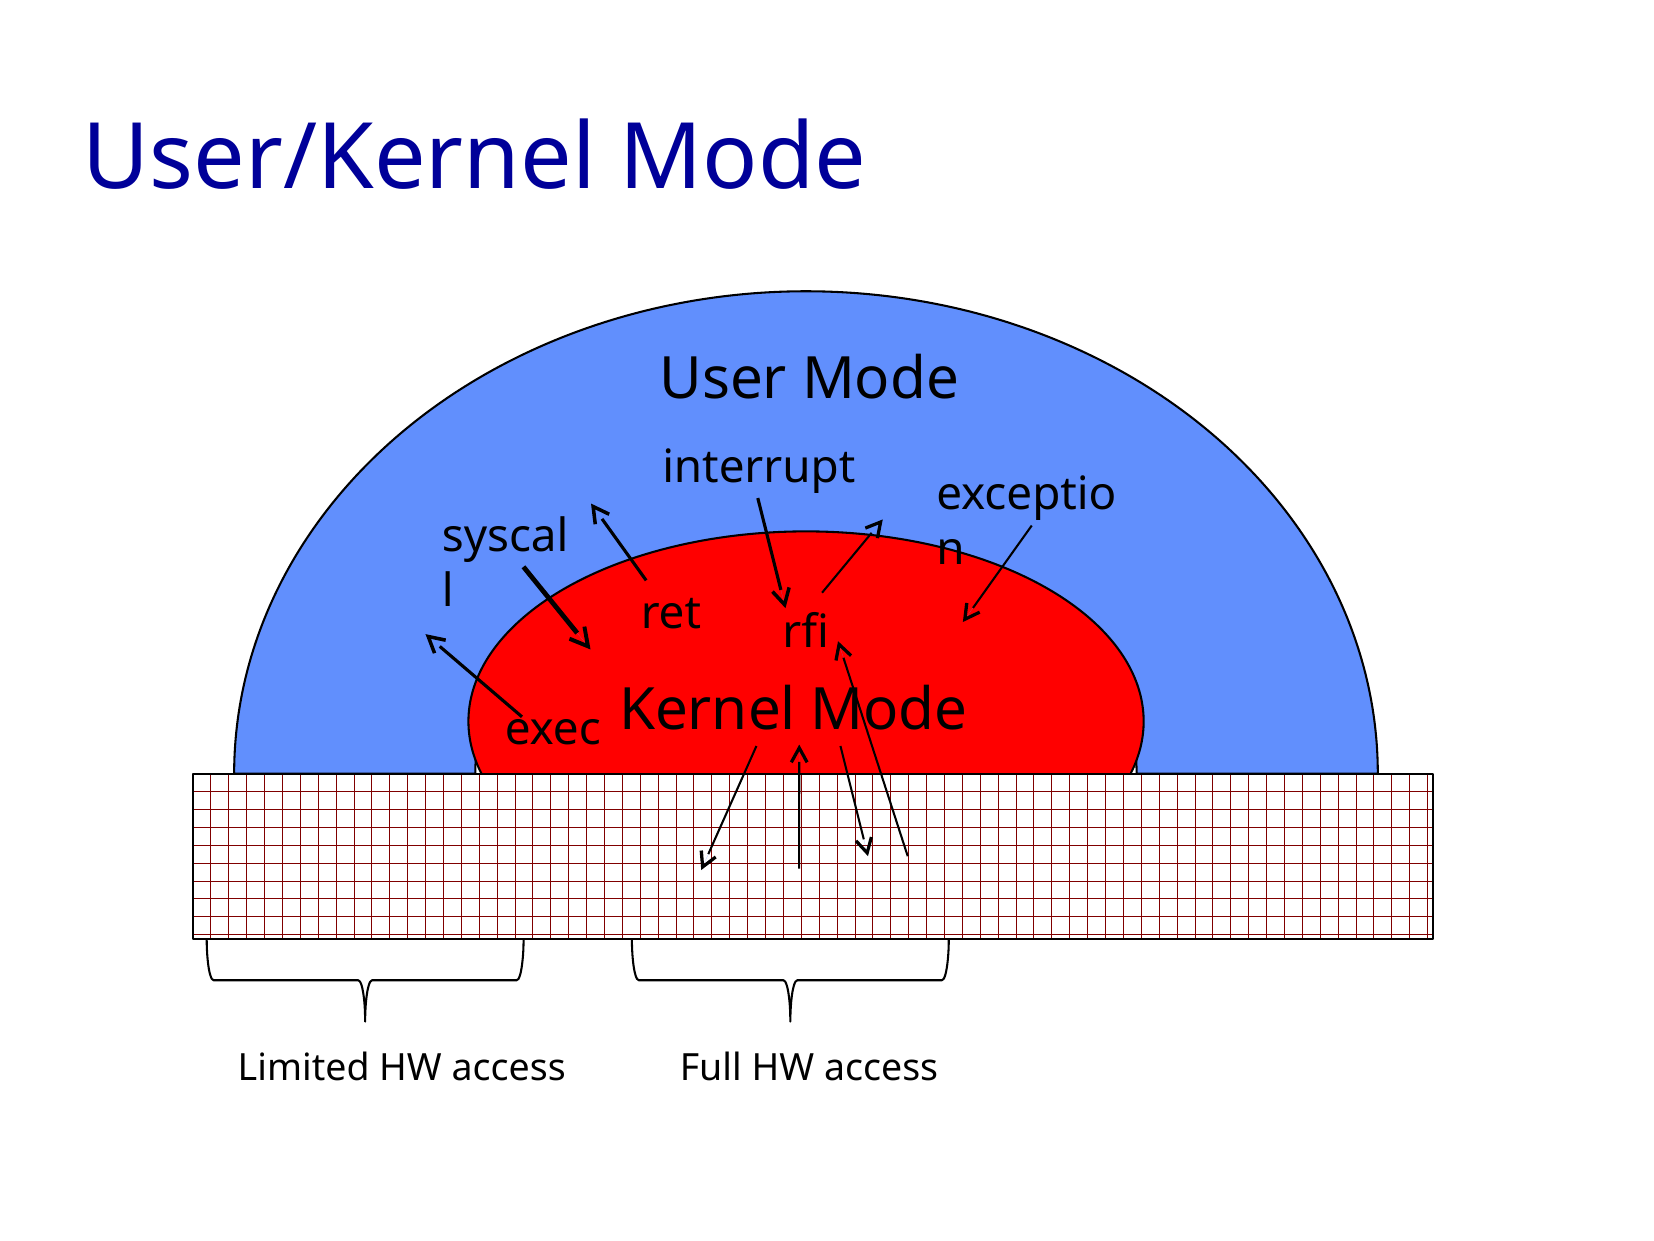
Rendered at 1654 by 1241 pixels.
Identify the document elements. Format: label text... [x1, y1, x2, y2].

text_box Kernel Mode [604, 663, 872, 749]
text_box interrupt [647, 429, 882, 499]
text_box rfi [767, 594, 844, 665]
text_box [192, 291, 1433, 939]
text_box ret [626, 575, 716, 646]
text_box Kernel Mode [846, 663, 983, 749]
text_box exception [921, 456, 1156, 582]
text_box User Mode [645, 332, 974, 418]
text_box exec [490, 690, 616, 761]
text_box Limited HW access [222, 1035, 581, 1096]
title User/Kernel Mode [82, 49, 1571, 257]
text_box Full HW access [665, 1035, 954, 1096]
text_box syscall [427, 497, 593, 623]
